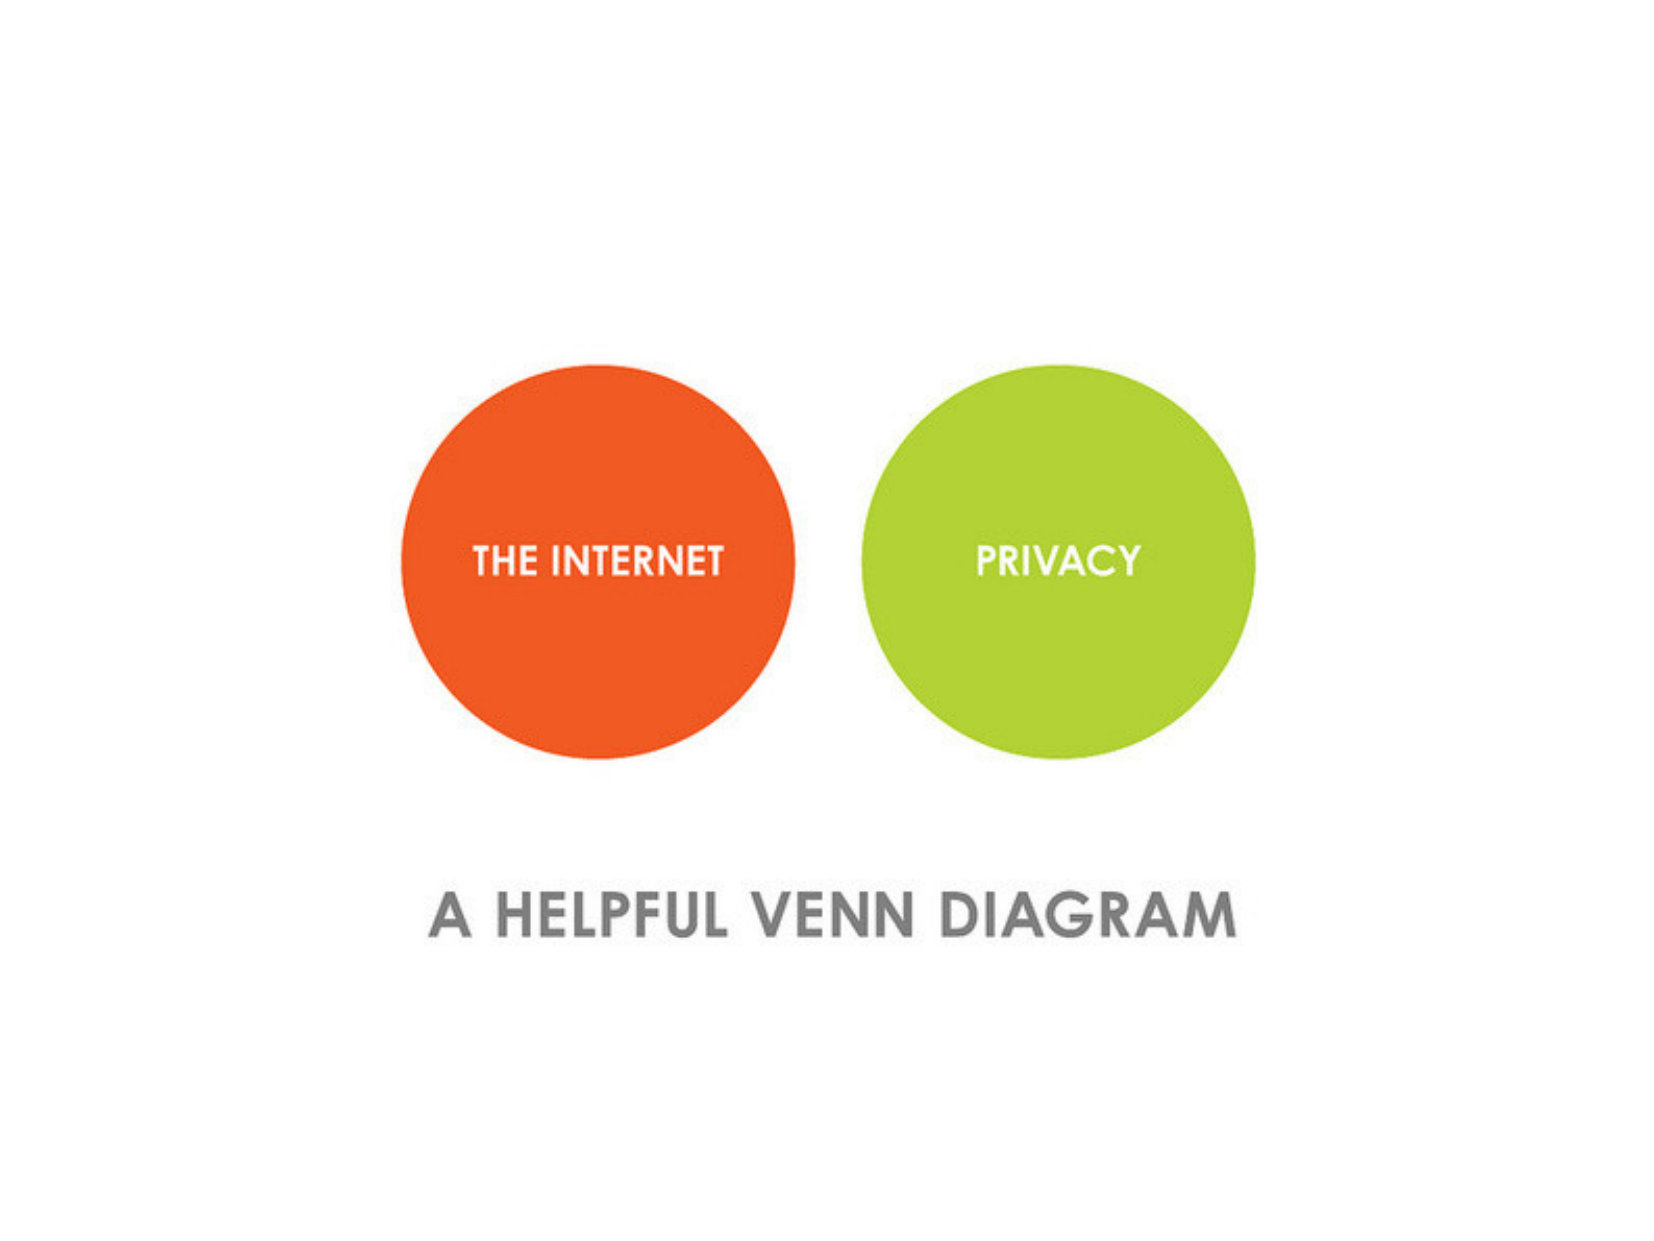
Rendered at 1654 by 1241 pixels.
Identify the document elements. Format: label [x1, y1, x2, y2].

picture [308, 229, 1350, 1011]
